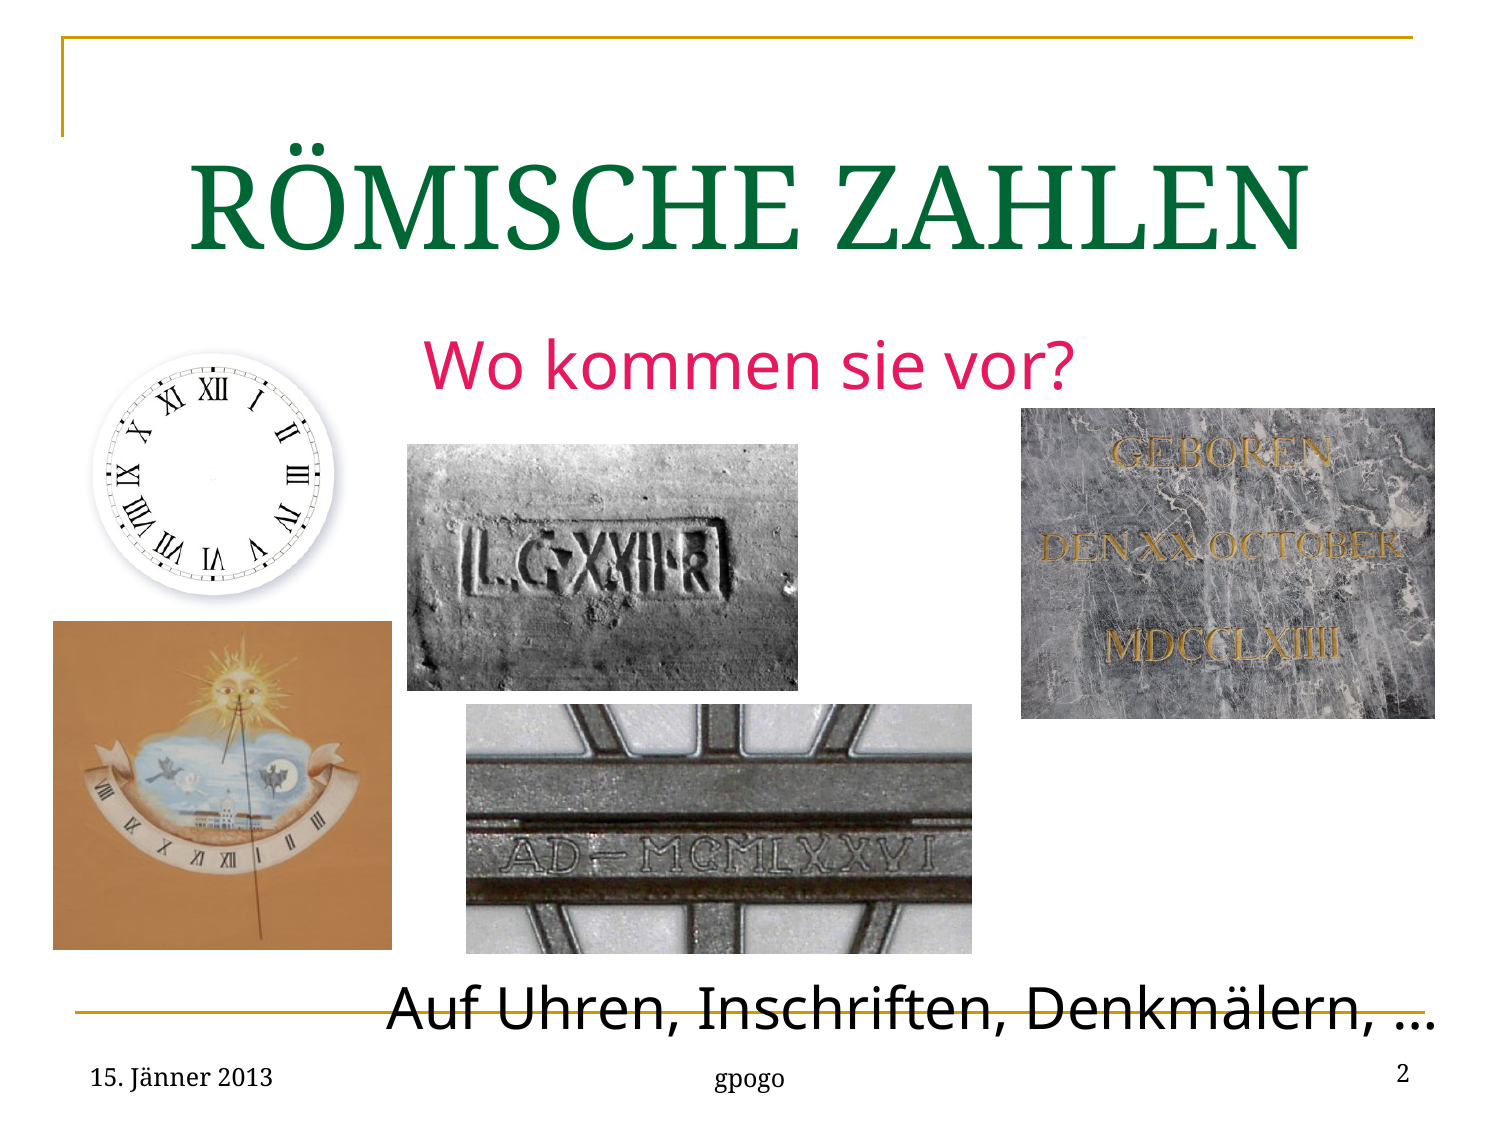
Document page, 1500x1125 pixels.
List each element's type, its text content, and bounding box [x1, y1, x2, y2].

title RÖMISCHE ZAHLEN [141, 82, 1359, 279]
picture [466, 704, 972, 954]
picture [53, 314, 392, 950]
text_box Auf Uhren, Inschriften, Denkmälern, … [372, 964, 1460, 1050]
text_box gpogo [512, 1025, 988, 1101]
text_box 15. Jänner 2013 [74, 1024, 426, 1100]
text_box Wo kommen sie vor? [373, 315, 1129, 411]
picture [407, 444, 798, 691]
text_box <Nummer> [1074, 1024, 1426, 1100]
picture [1021, 408, 1435, 719]
